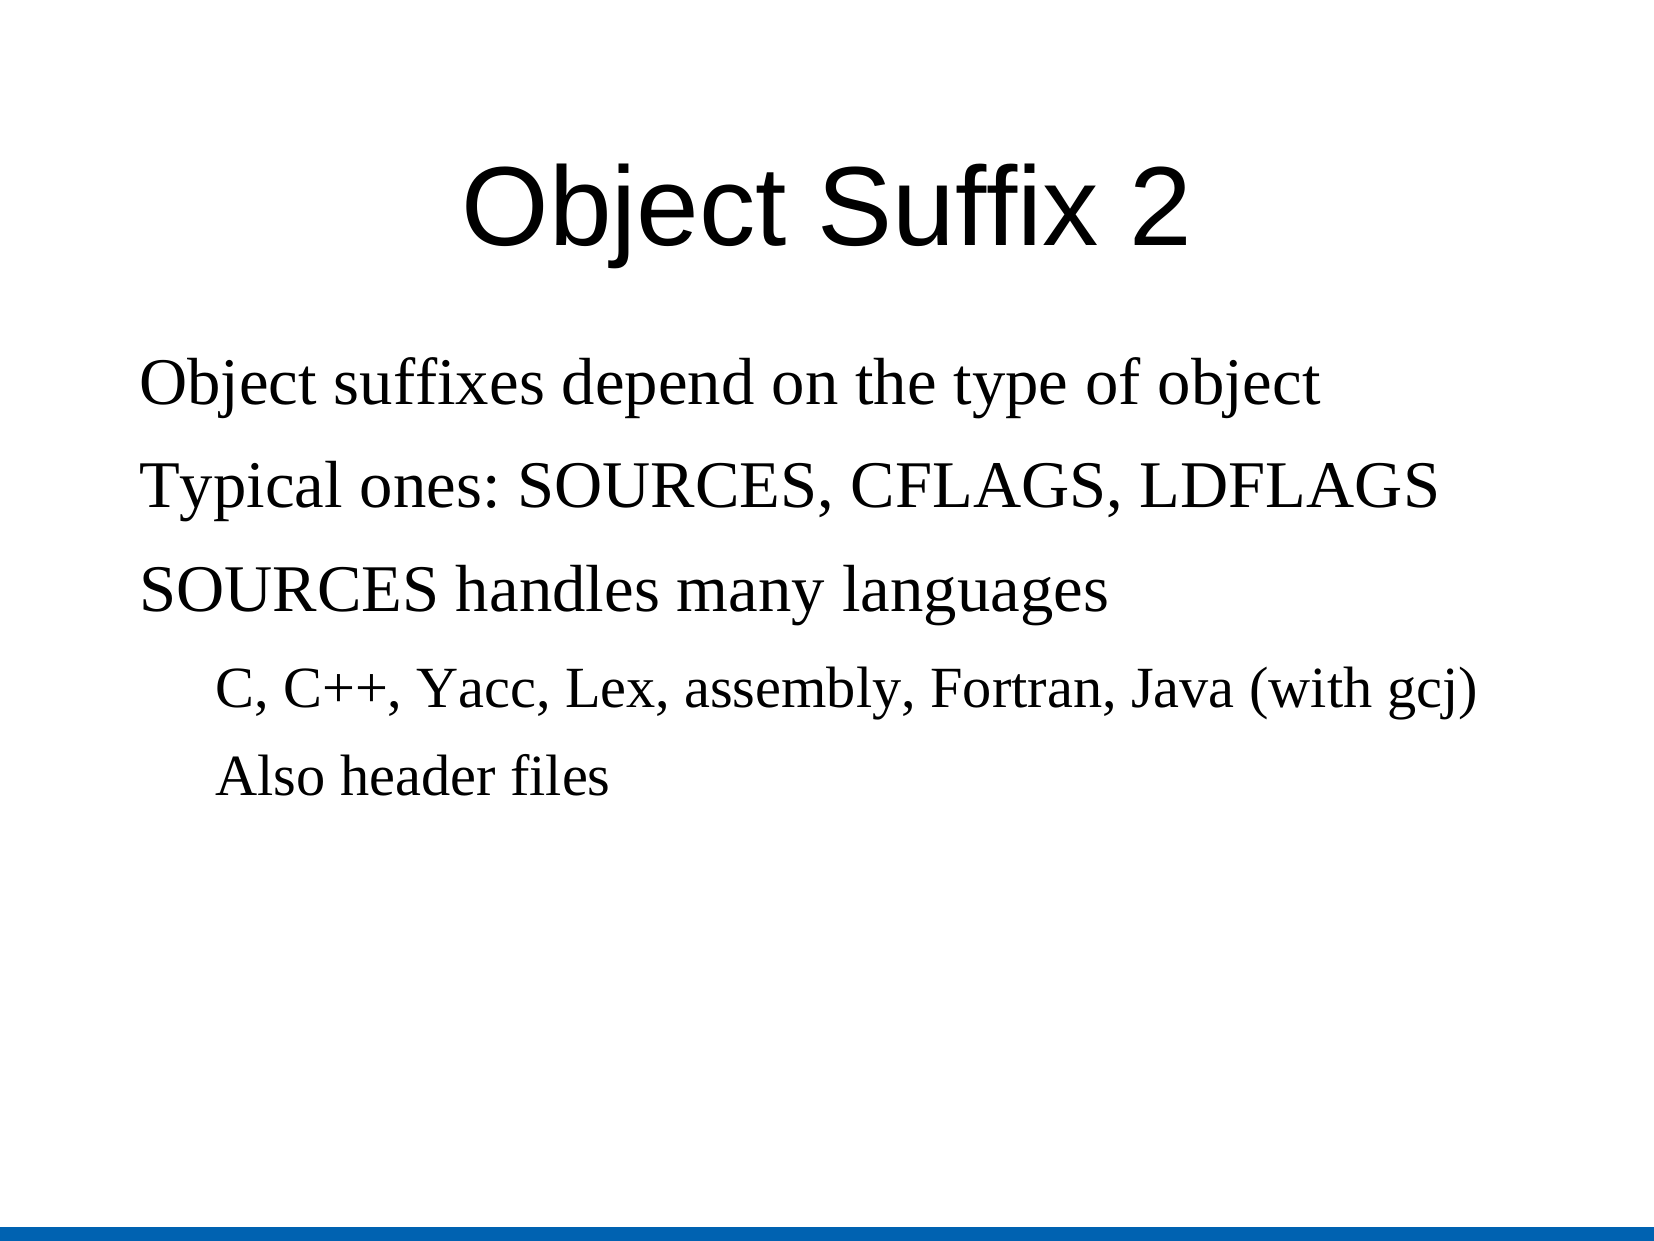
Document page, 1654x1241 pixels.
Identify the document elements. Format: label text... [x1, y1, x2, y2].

title Object Suffix 2 [121, 102, 1533, 311]
list Object suffixes depend on the type of object Typical ones: SOURCES, CFLAGS, LDFLAGS SOURCES handles many languages C, C++, Yacc, Lex, assembly, Fortran, Java (with gcj) Also header files [121, 344, 1533, 1127]
